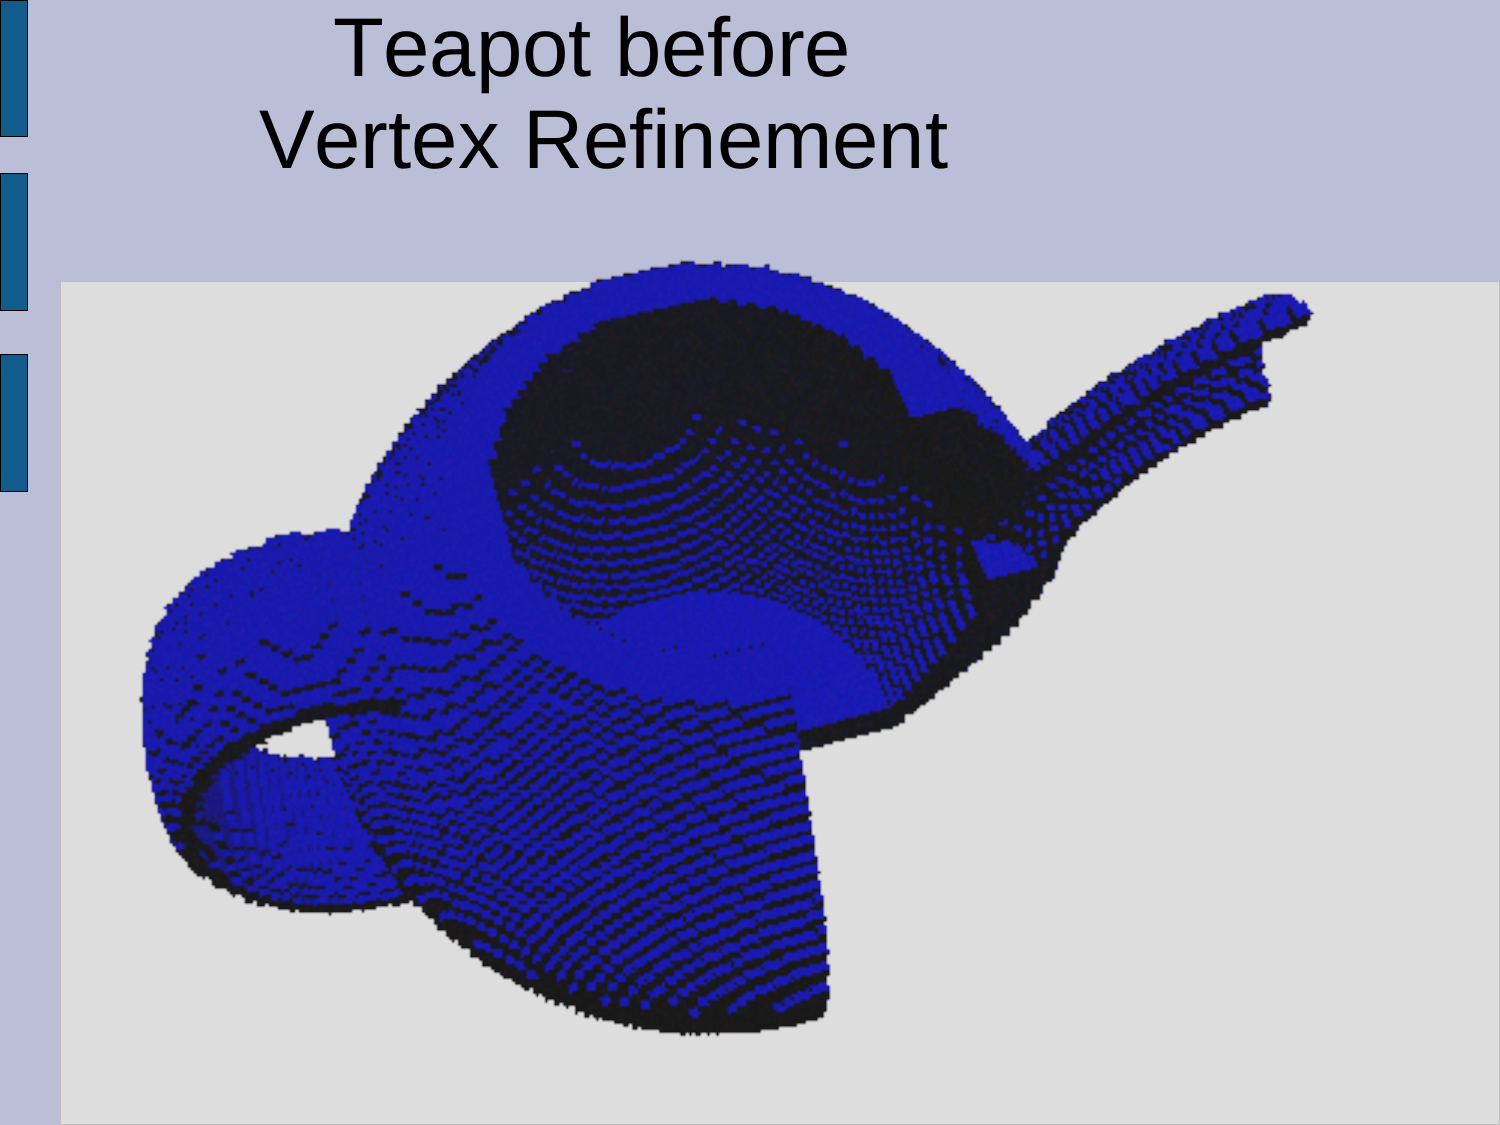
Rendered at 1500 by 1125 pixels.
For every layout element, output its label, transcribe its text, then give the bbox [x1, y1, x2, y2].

text_box Teapot before Vertex Refinement [0, 0, 1185, 188]
picture [60, 162, 1368, 1125]
